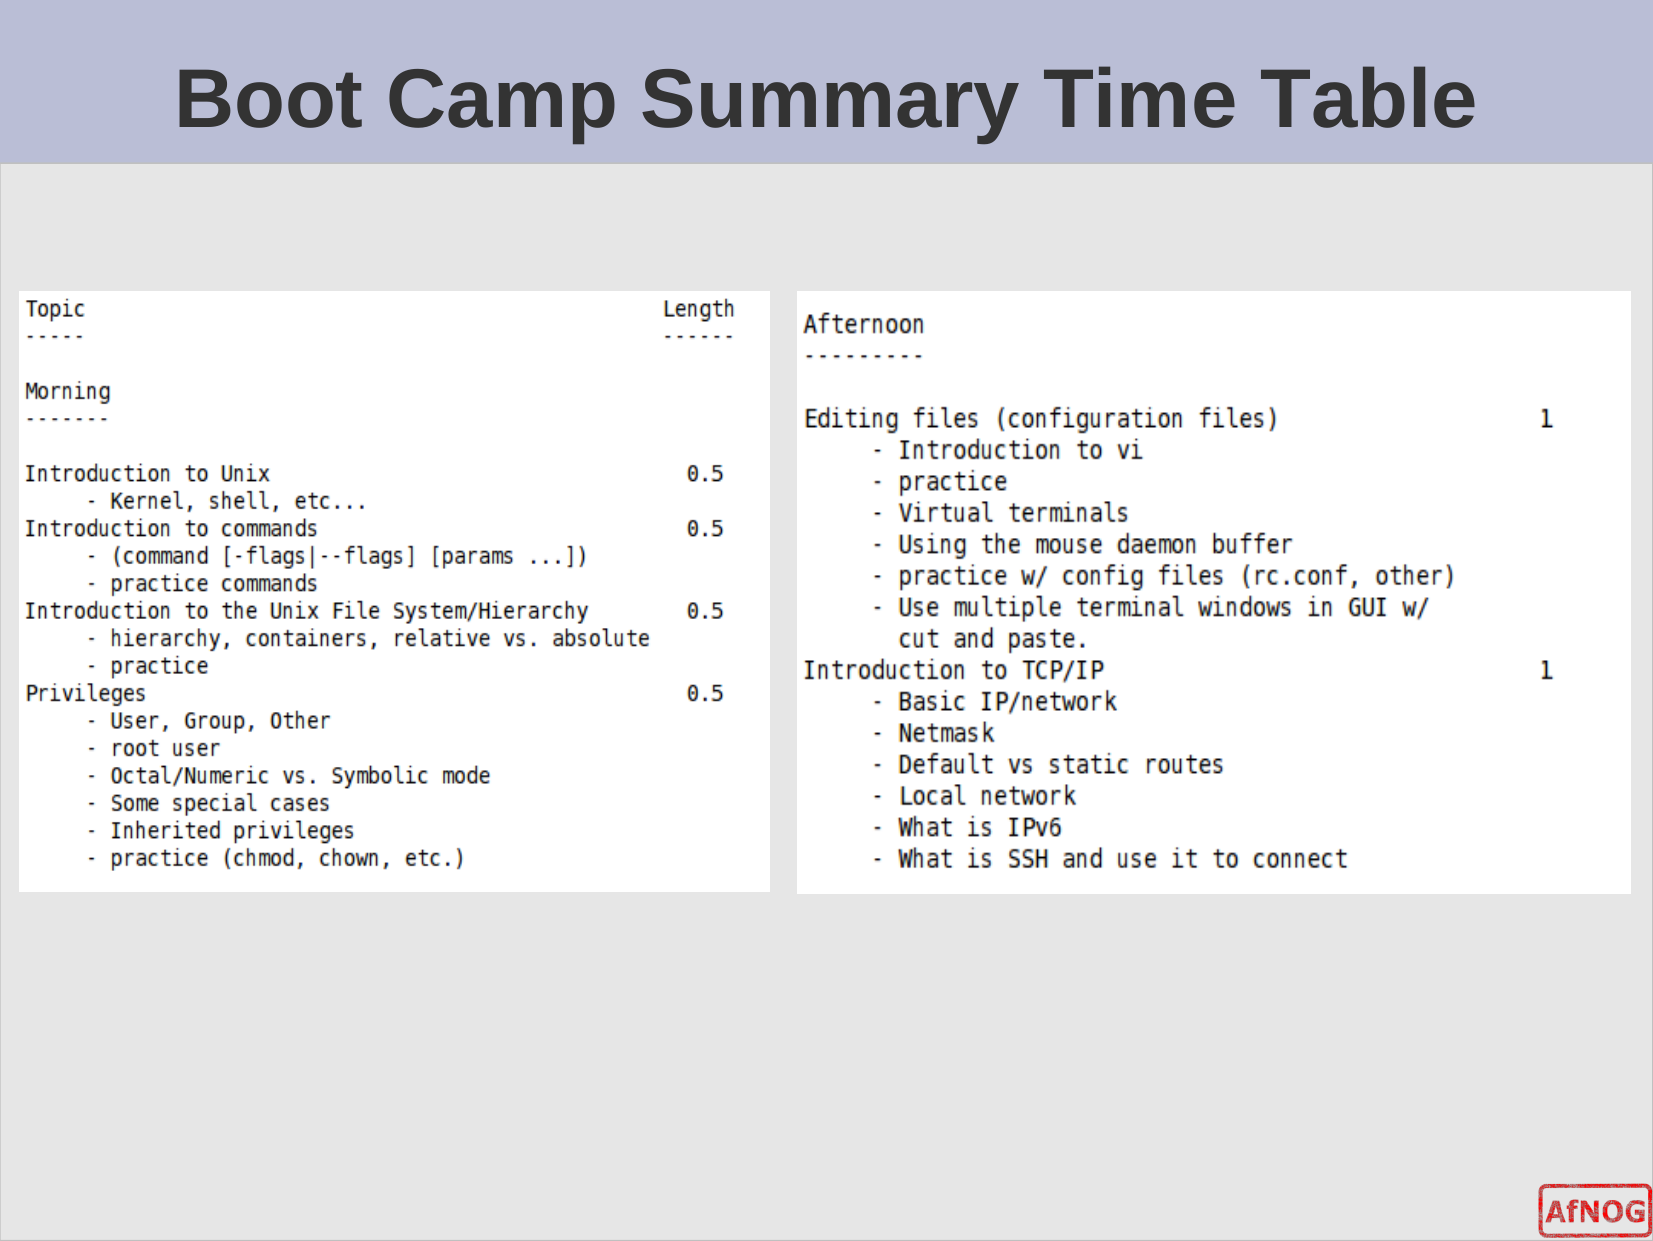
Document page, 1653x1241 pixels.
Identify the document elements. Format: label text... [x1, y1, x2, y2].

picture [19, 291, 770, 892]
picture [797, 291, 1631, 894]
text_box [0, 208, 1653, 1241]
picture [1537, 1182, 1653, 1241]
title Boot Camp Summary Time Table [0, 0, 1653, 208]
